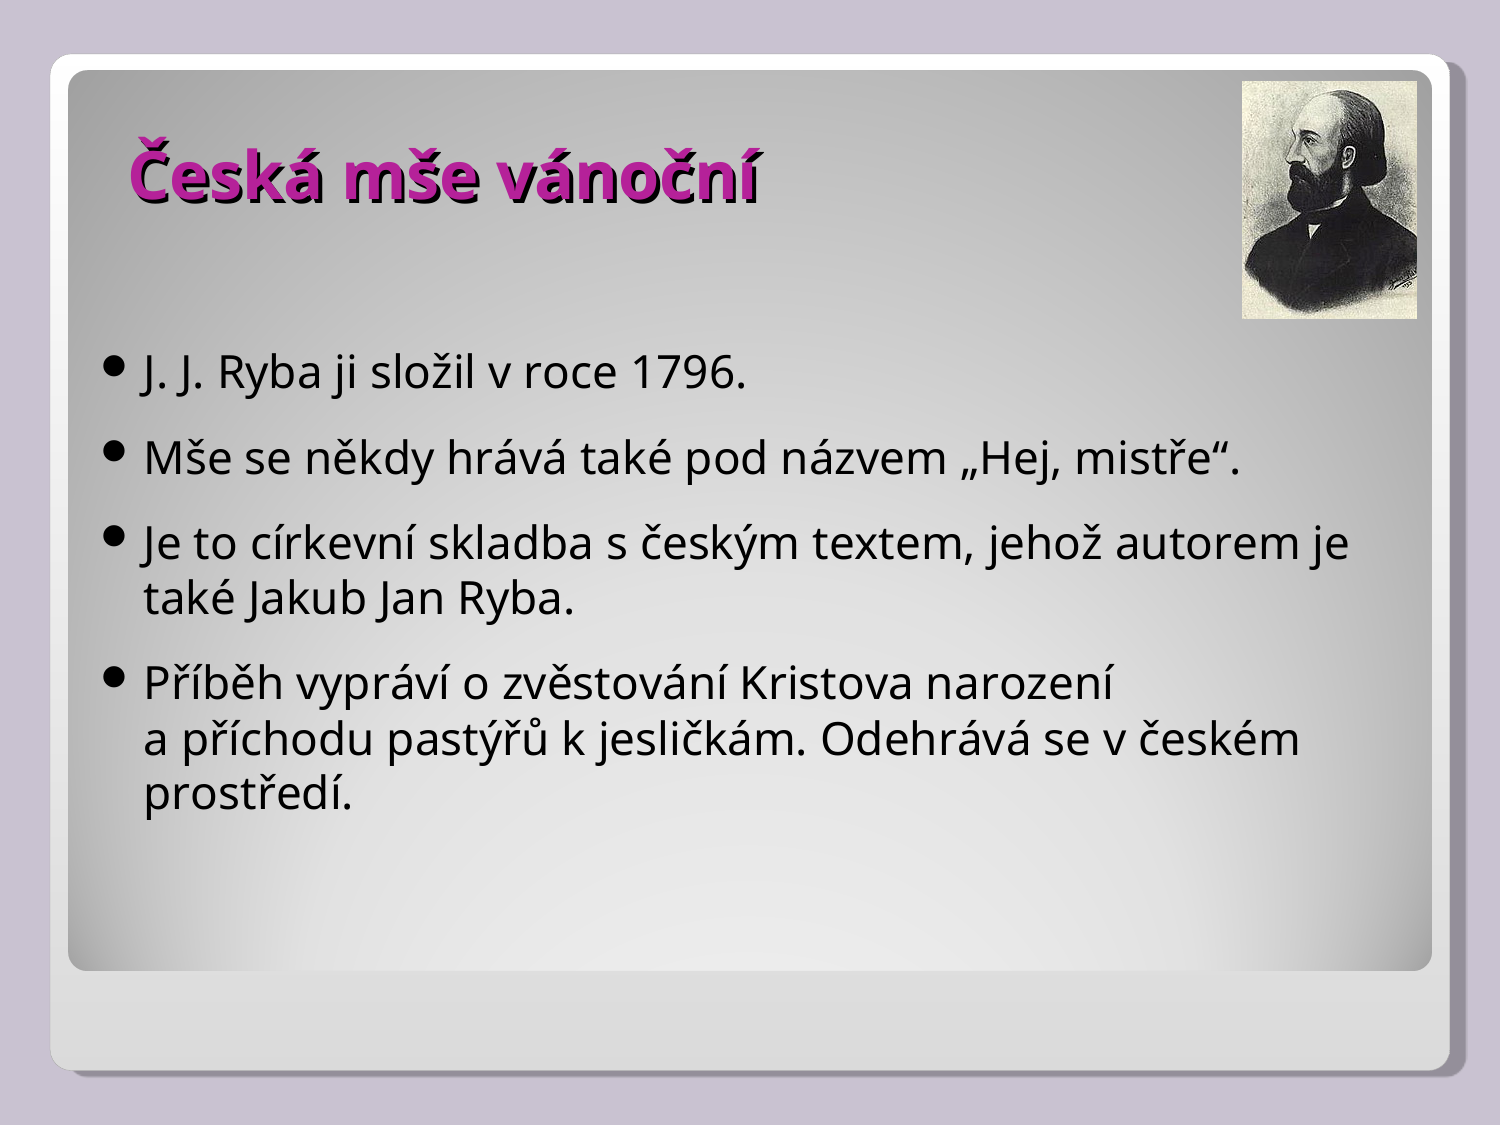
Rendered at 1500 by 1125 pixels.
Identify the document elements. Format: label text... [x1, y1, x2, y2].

text_box Česká mše vánoční [112, 125, 928, 221]
list J. J. Ryba ji složil v roce 1796. Mše se někdy hrává také pod názvem „Hej, mistře“. Je to církevní skladba s českým textem, jehož autorem je také Jakub Jan Ryba. Příběh vypráví o zvěstování Kristova narození a příchodu pastýřů k jesličkám. Odehrává se v českém prostředí. [70, 328, 1429, 966]
picture [67, 69, 1433, 972]
